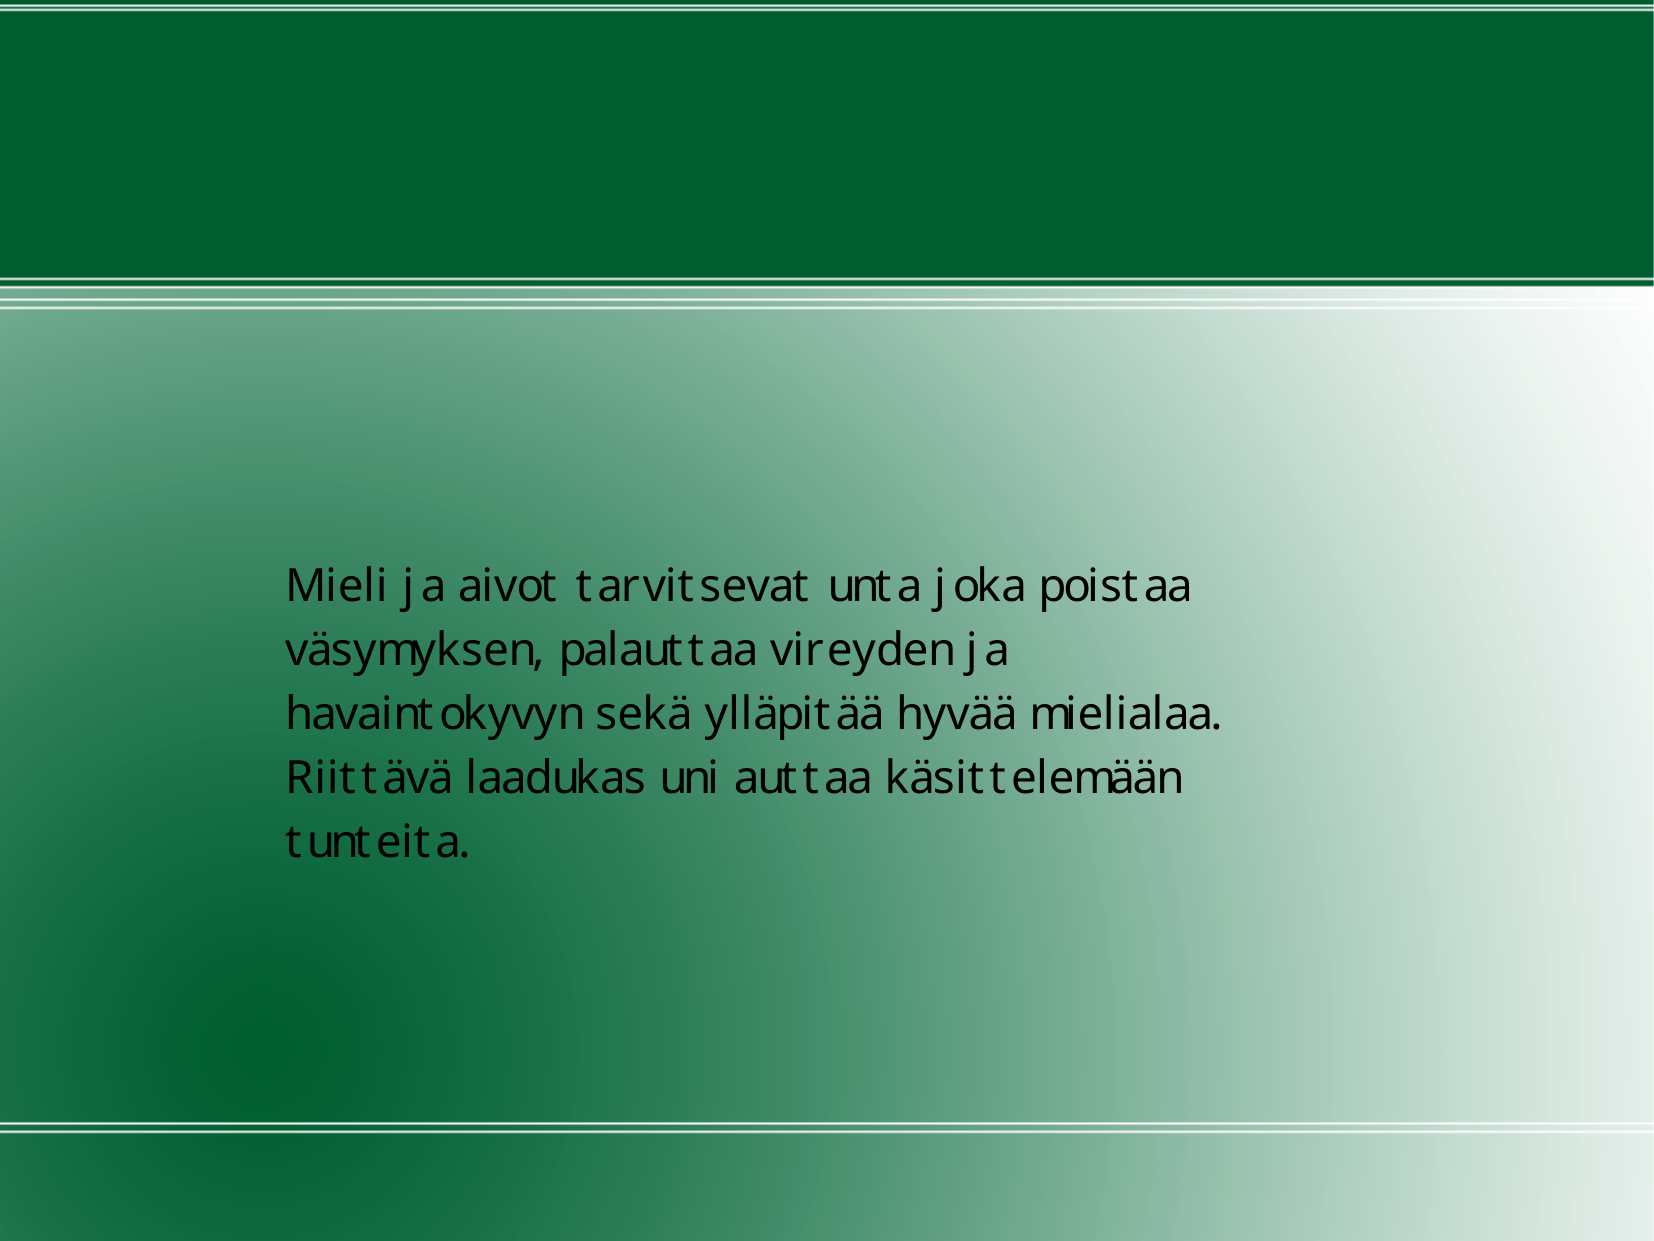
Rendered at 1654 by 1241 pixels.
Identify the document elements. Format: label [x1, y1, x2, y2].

chart [165, 433, 1434, 893]
picture [0, 0, 1654, 1241]
